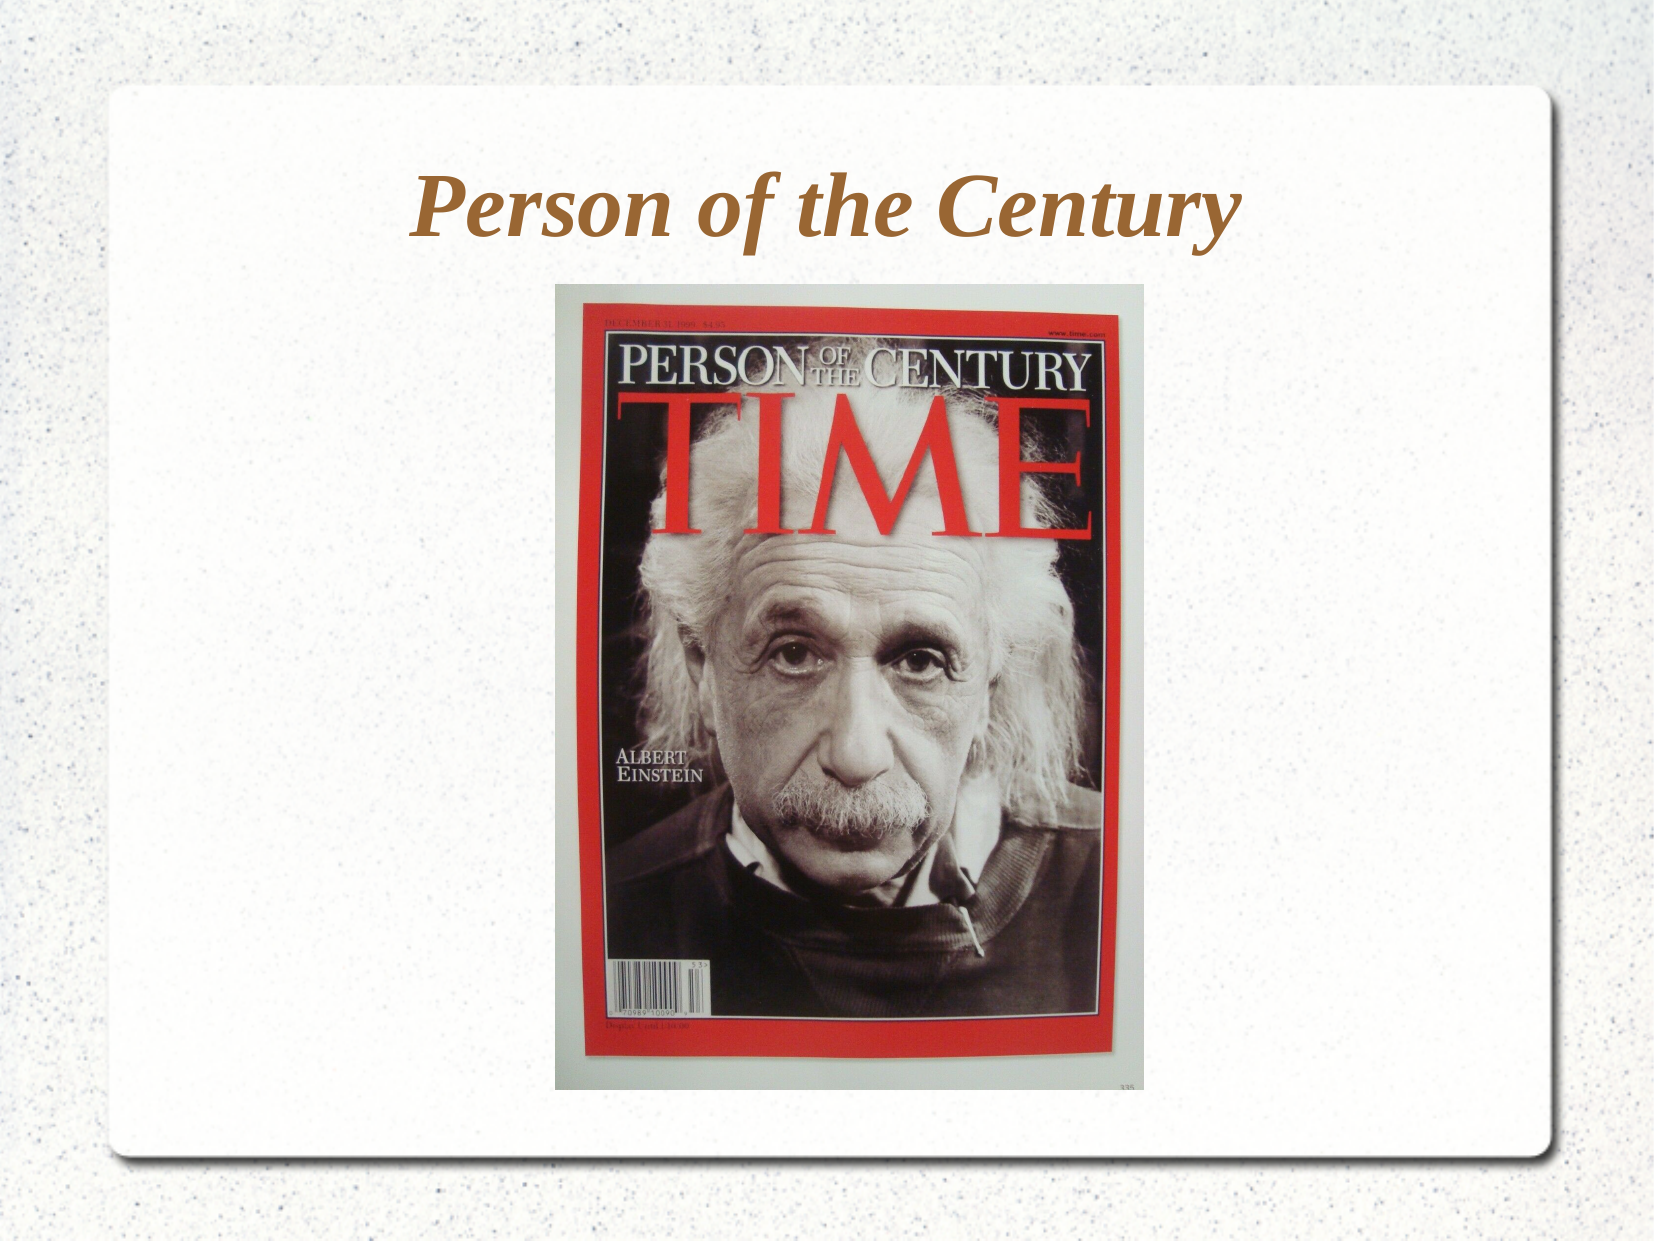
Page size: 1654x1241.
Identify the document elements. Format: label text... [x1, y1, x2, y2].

picture [555, 284, 1144, 1090]
title Person of the Century [118, 96, 1536, 304]
